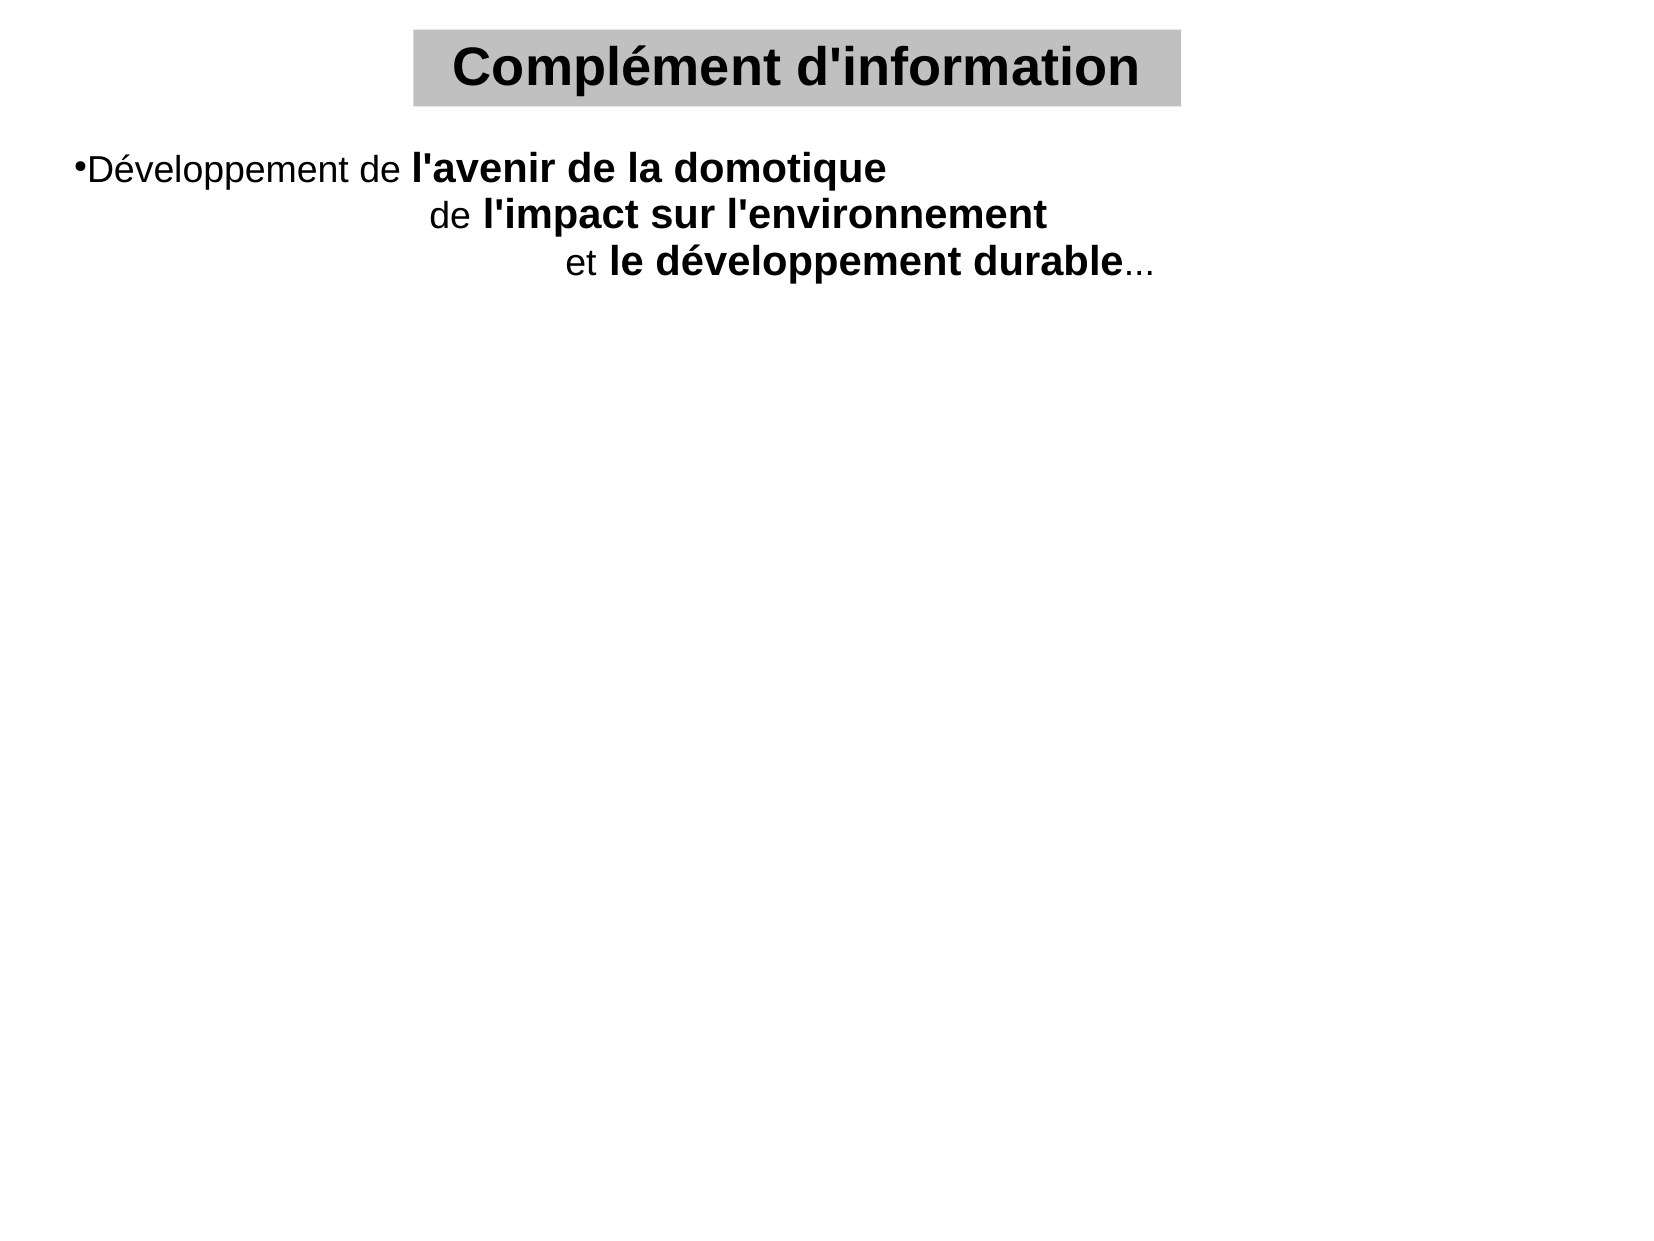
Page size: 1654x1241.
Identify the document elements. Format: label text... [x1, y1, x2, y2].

text_box Développement de l'avenir de la domotique de l'impact sur l'environnement et le développement durable... [59, 137, 1595, 295]
text_box Complément d'information [413, 29, 1182, 107]
